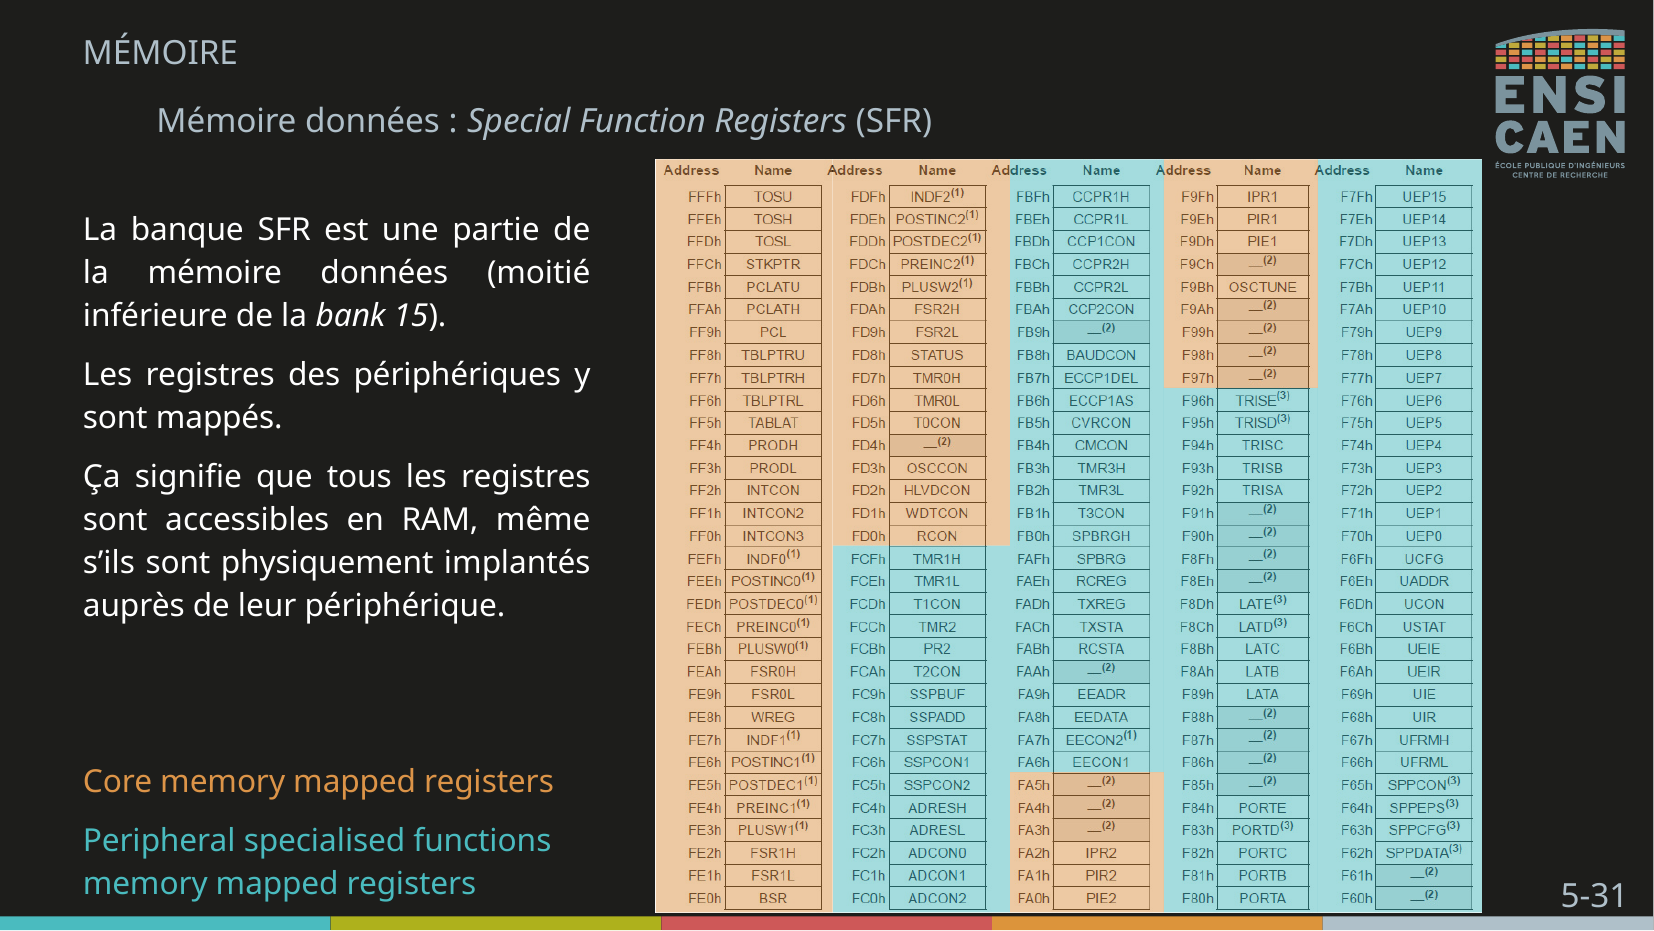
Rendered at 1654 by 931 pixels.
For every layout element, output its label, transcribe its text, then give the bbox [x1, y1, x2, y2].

list La banque SFR est une partie de la mémoire données (moitié inférieure de la bank 15). Les registres des périphériques y sont mappés. Ça signifie que tous les registres sont accessibles en RAM, même s’ils sont physiquement implantés auprès de leur périphérique. Core memory mapped registers Peripheral specialised functions memory mapped registers [82, 206, 591, 916]
title MÉMOIRE Mémoire données : Special Function Registers (SFR) [82, 0, 1467, 148]
text_box [655, 159, 1482, 913]
